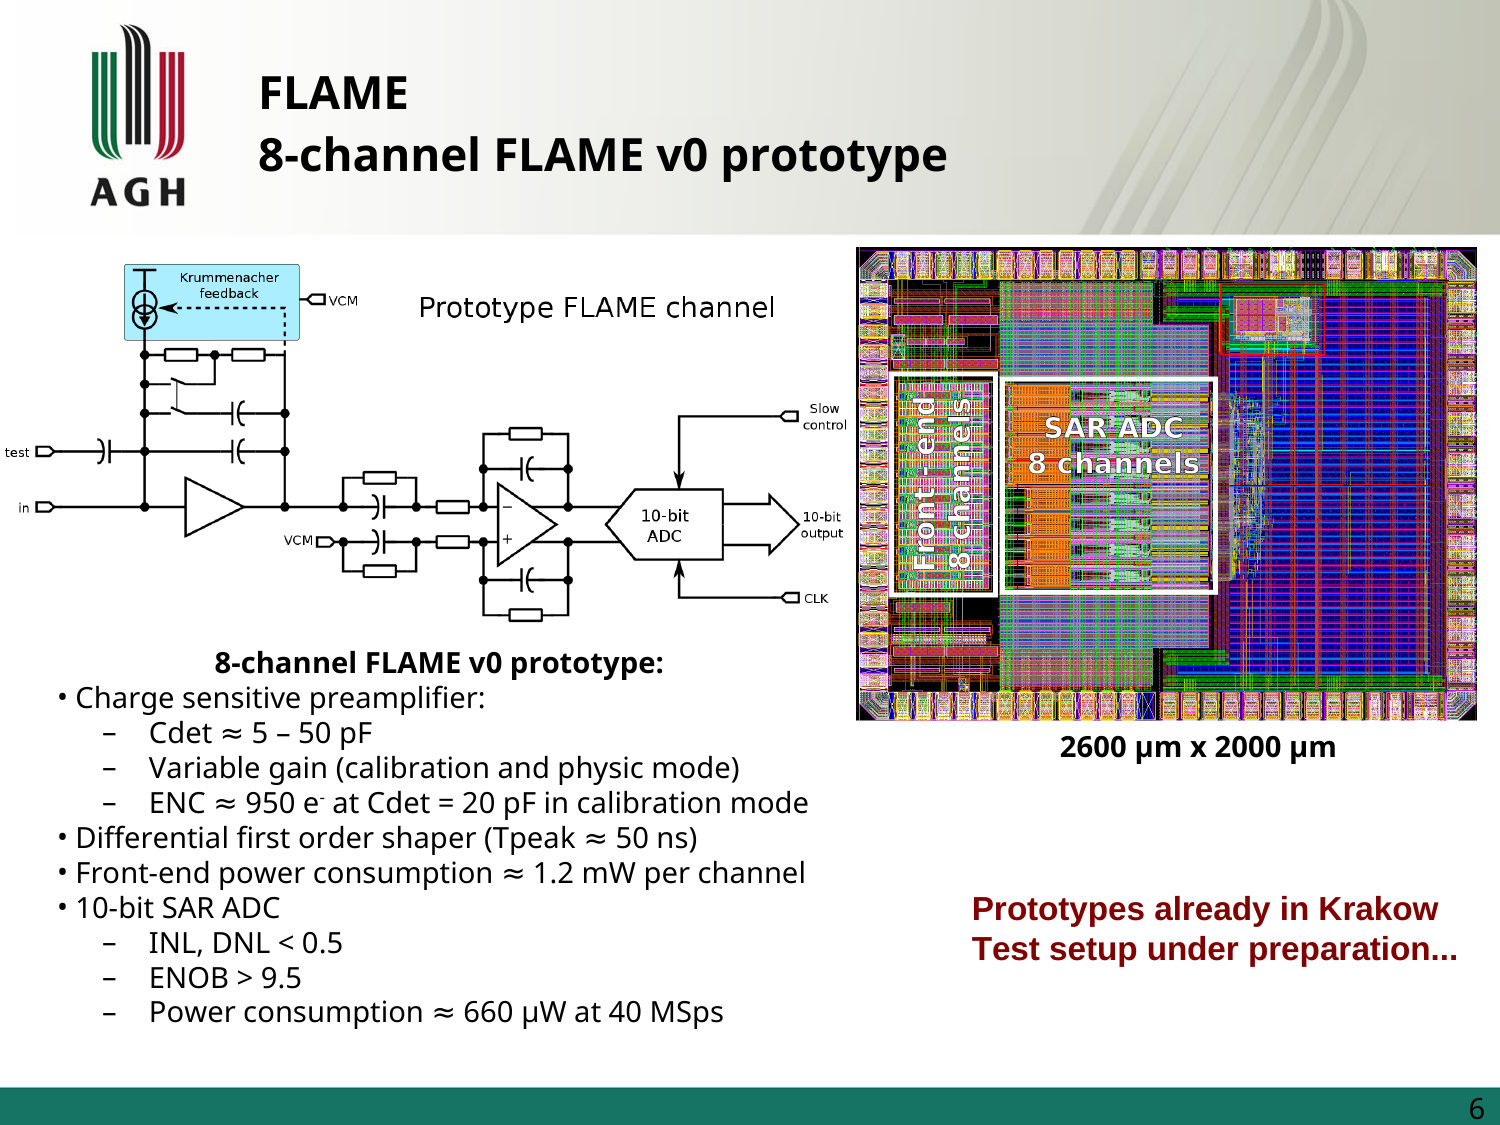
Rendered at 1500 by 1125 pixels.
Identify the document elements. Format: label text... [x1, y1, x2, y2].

text_box 2600 μm x 2000 μm [975, 720, 1447, 774]
picture [0, 0, 1500, 1125]
text_box 8-channel FLAME v0 prototype: Charge sensitive preamplifier: Cdet ≈ 5 – 50 pF Variable gain (calibration and physic mode) ENC ≈ 950 e- at Cdet = 20 pF in calibration mode Differential first order shaper (Tpeak ≈ 50 ns) Front-end power consumption ≈ 1.2 mW per channel 10-bit SAR ADC INL, DNL < 0.5 ENOB > 9.5 Power consumption ≈ 660 μW at 40 MSps [0, 636, 975, 1075]
title FLAME 8-channel FLAME v0 prototype [258, 70, 1430, 238]
text_box Prototypes already in Krakow Test setup under preparation... [927, 879, 1495, 993]
